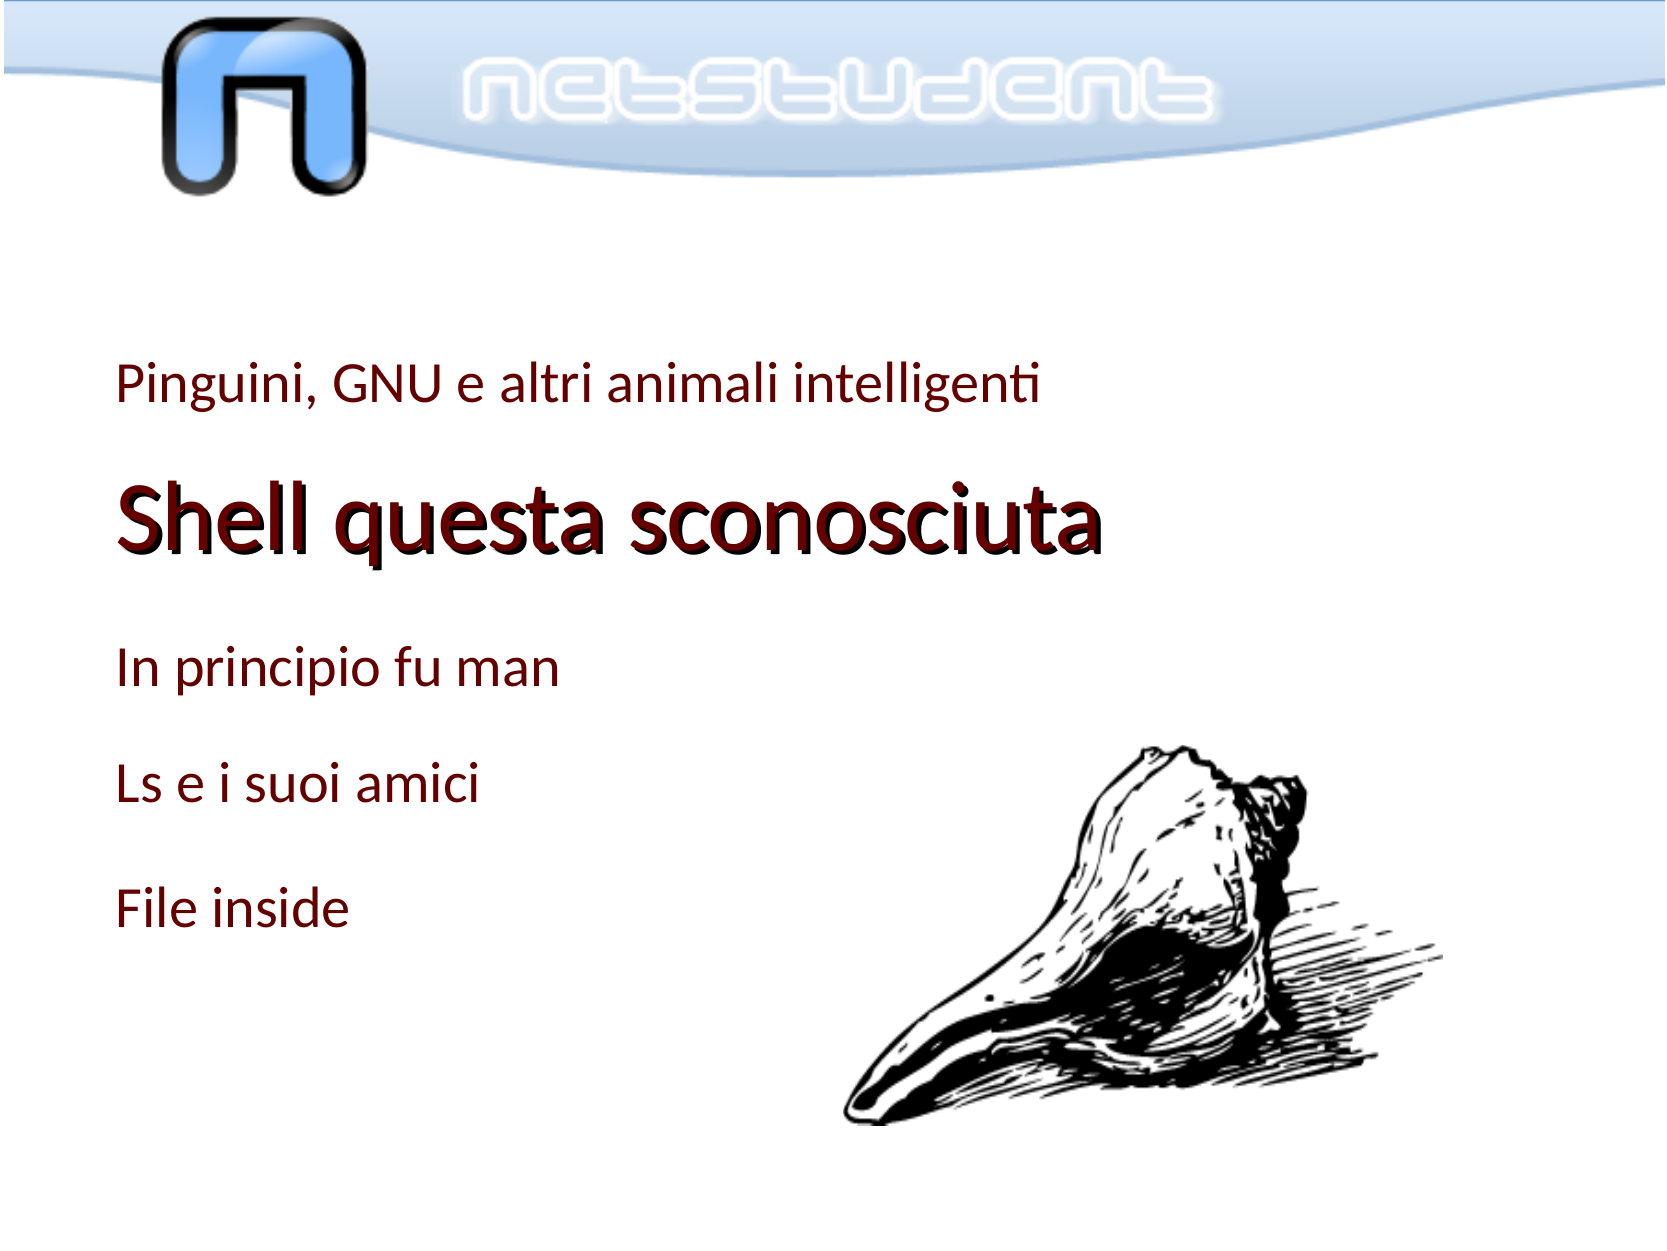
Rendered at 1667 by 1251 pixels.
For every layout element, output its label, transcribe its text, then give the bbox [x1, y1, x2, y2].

title Pinguini, GNU e altri animali intelligenti Shell questa sconosciuta In principio fu man Ls e i suoi amici File inside [109, 266, 1462, 1093]
picture [0, 0, 1667, 1251]
